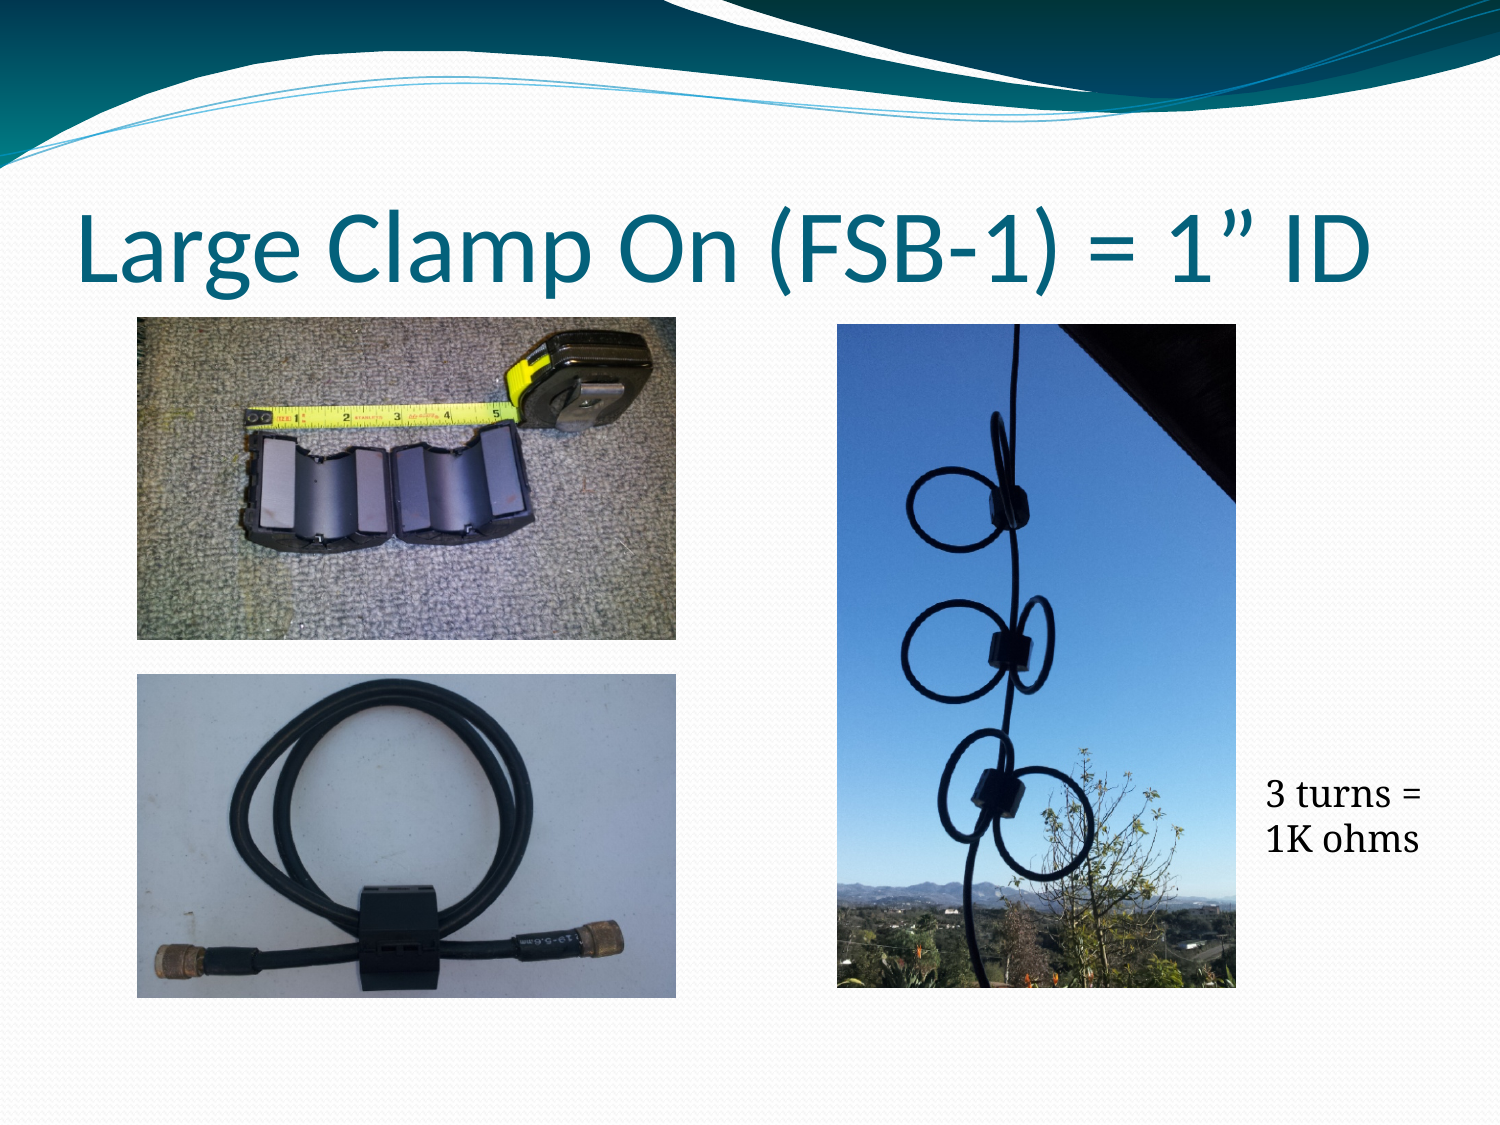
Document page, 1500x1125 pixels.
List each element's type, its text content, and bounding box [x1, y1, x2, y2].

picture [137, 675, 676, 998]
picture [137, 317, 676, 640]
title Large Clamp On (FSB-1) = 1” ID [75, 115, 1426, 304]
picture [837, 324, 1236, 988]
text_box 3 turns = 1K ohms [1250, 762, 1451, 869]
